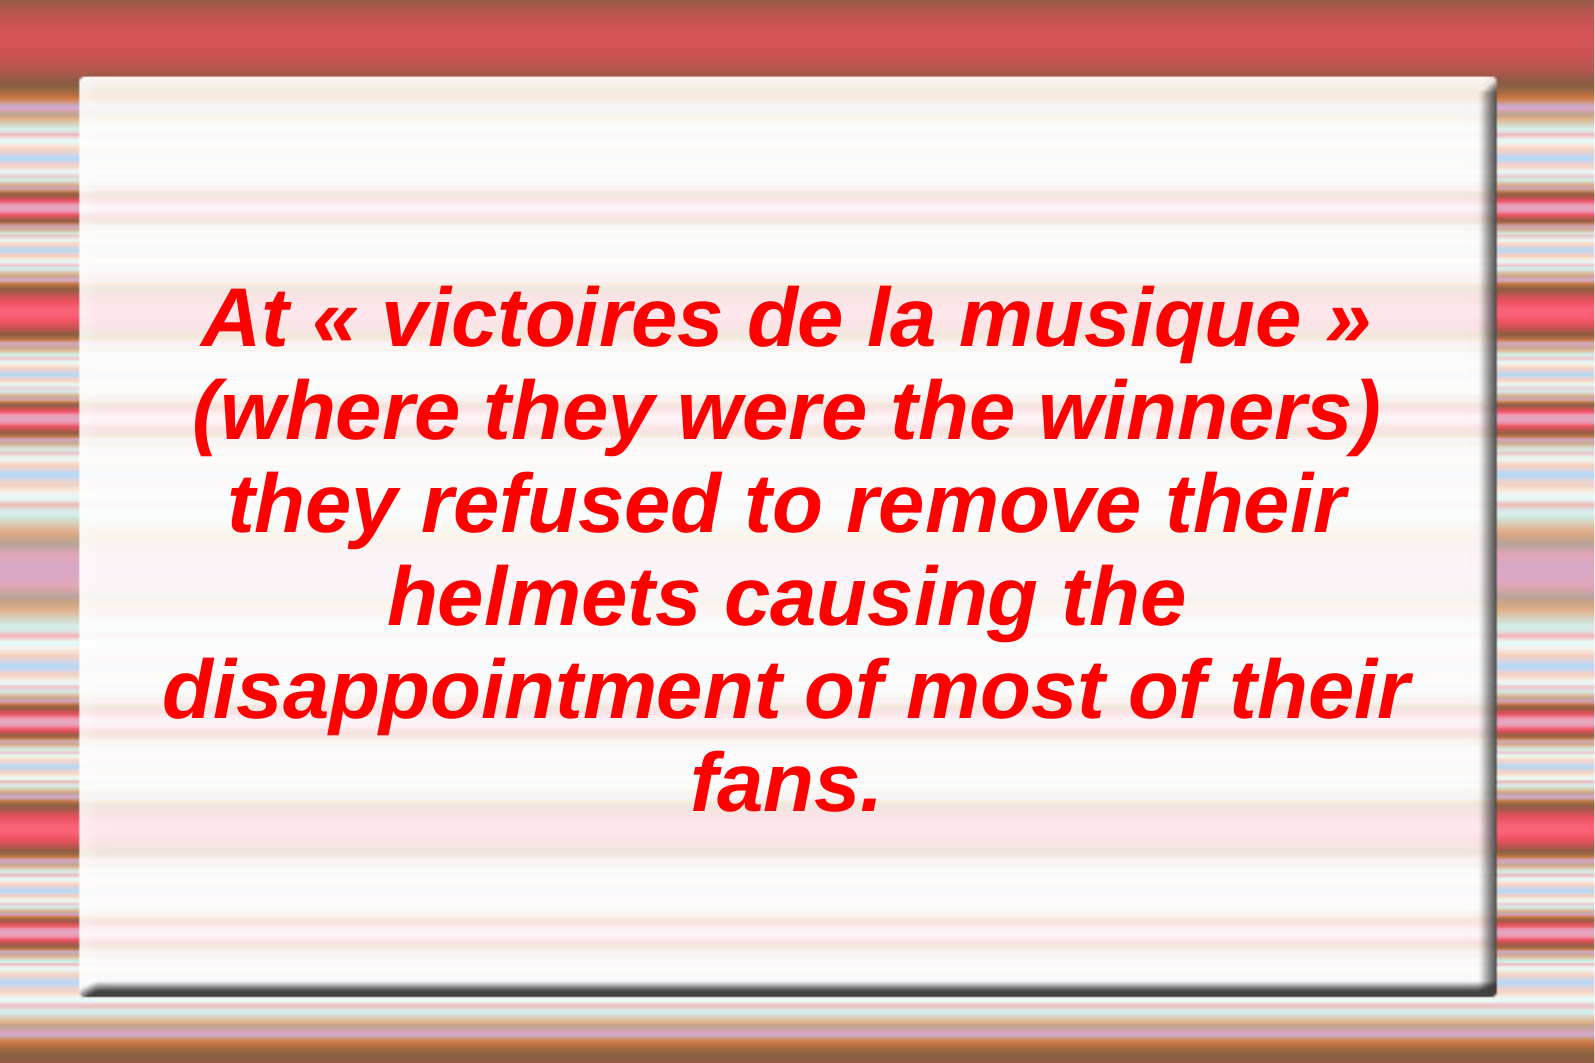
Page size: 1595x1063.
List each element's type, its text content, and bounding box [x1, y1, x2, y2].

picture [0, 0, 1595, 1063]
title At « victoires de la musique » (where they were the winners) they refused to remove their helmets causing the disappointment of most of their fans. [106, 188, 1468, 912]
